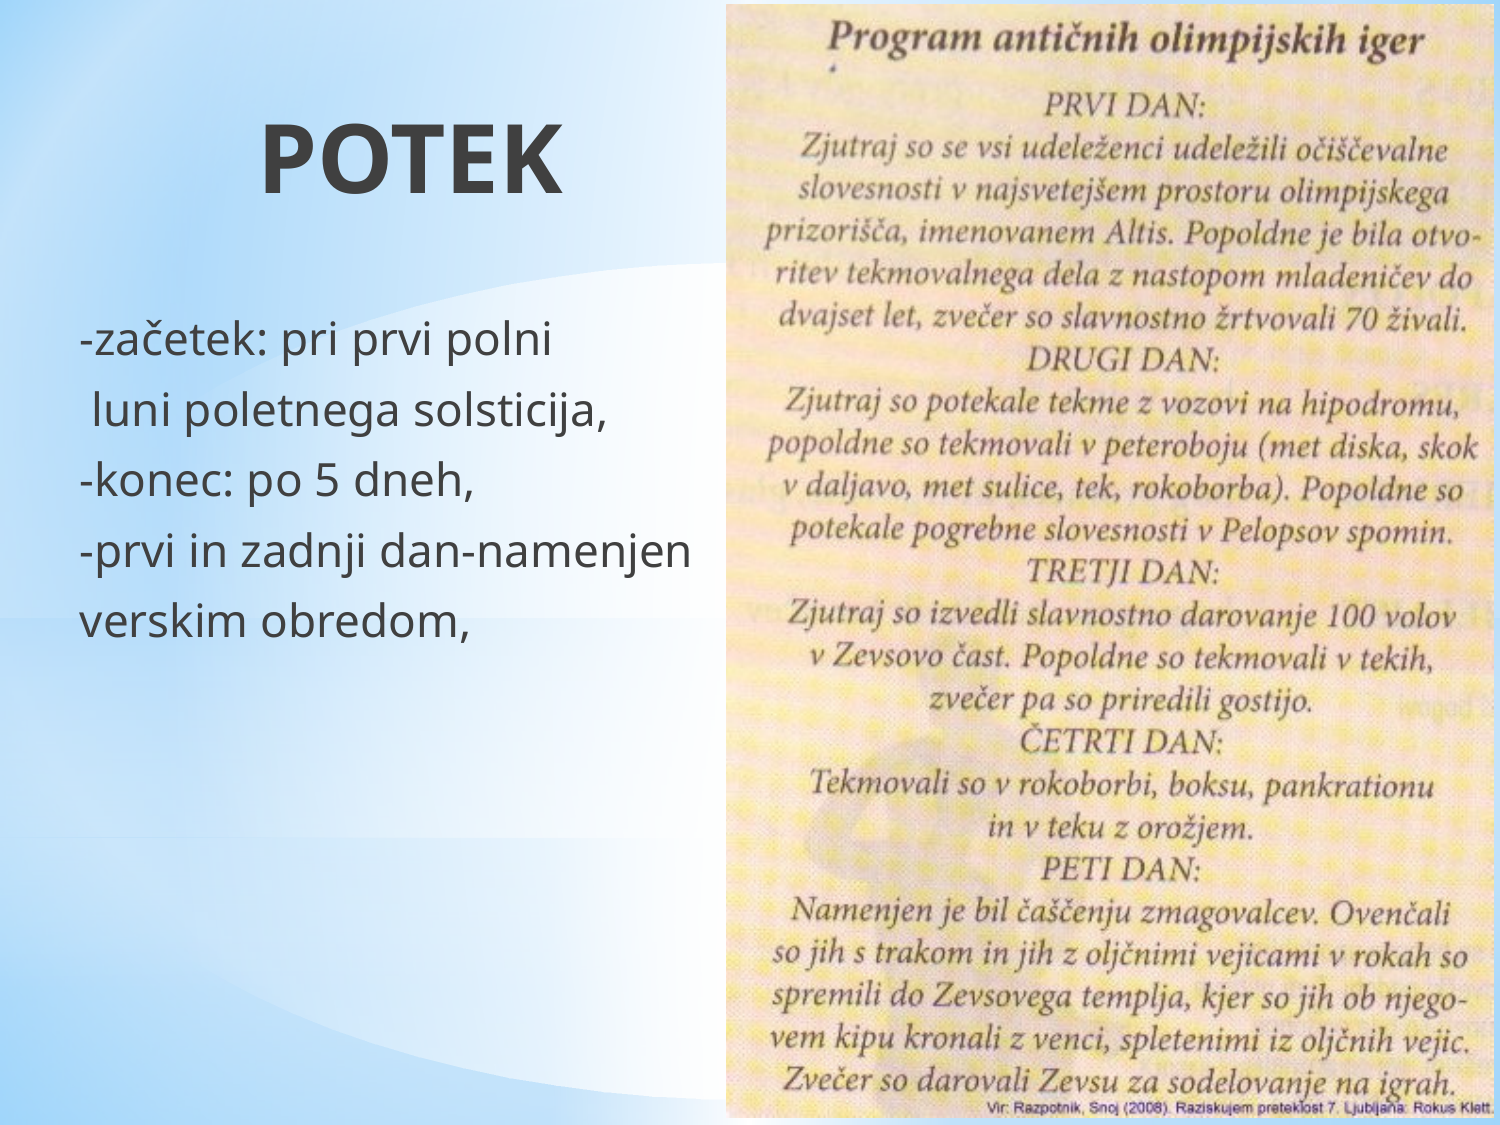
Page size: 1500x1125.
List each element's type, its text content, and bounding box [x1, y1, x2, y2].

title POTEK [0, 90, 726, 278]
picture [726, 4, 1494, 1118]
list -začetek: pri prvi polni luni poletnega solsticija, -konec: po 5 dneh, -prvi in zadnji dan-namenjen verskim obredom, [57, 302, 726, 873]
